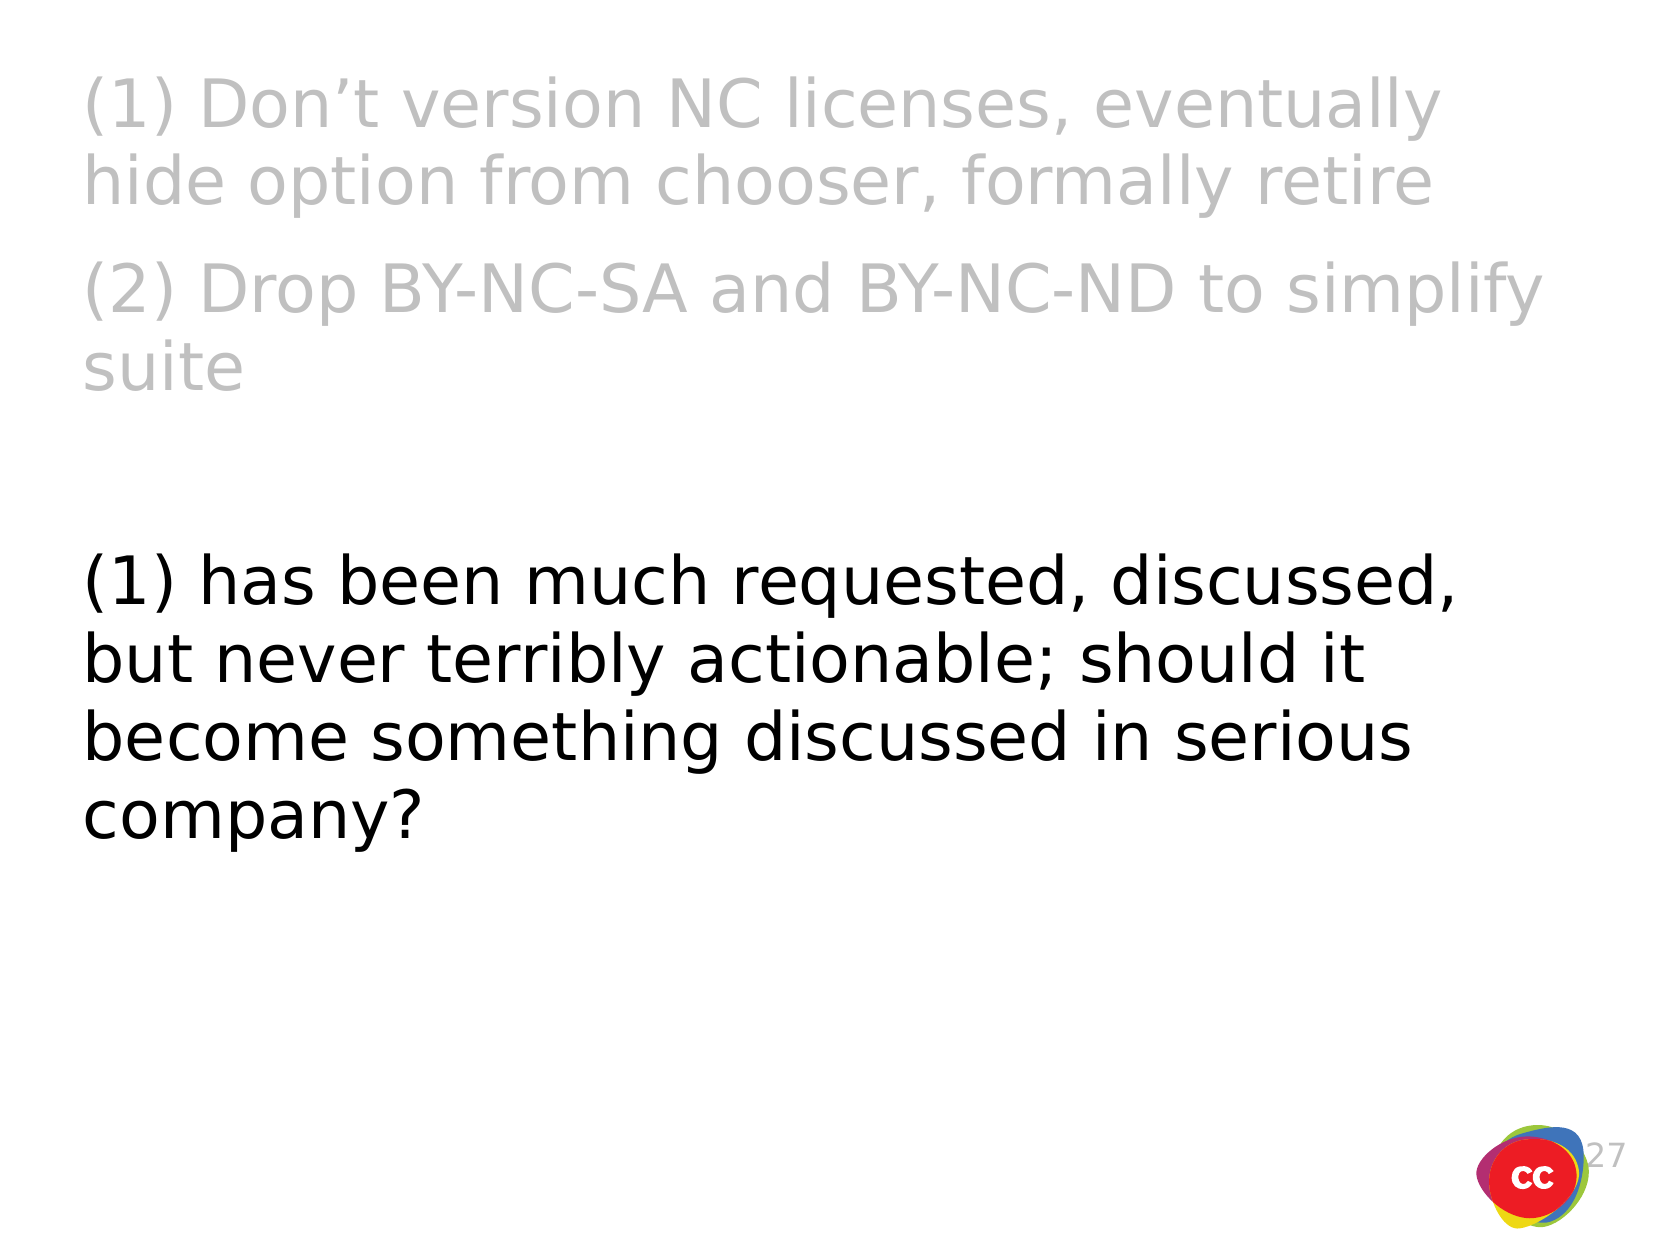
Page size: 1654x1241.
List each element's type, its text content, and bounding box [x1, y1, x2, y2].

list (1) Don’t version NC licenses, eventually hide option from chooser, formally retire (2) Drop BY-NC-SA and BY-NC-ND to simplify suite (1) has been much requested, discussed, but never terribly actionable; should it become something discussed in serious company? [82, 65, 1571, 1062]
